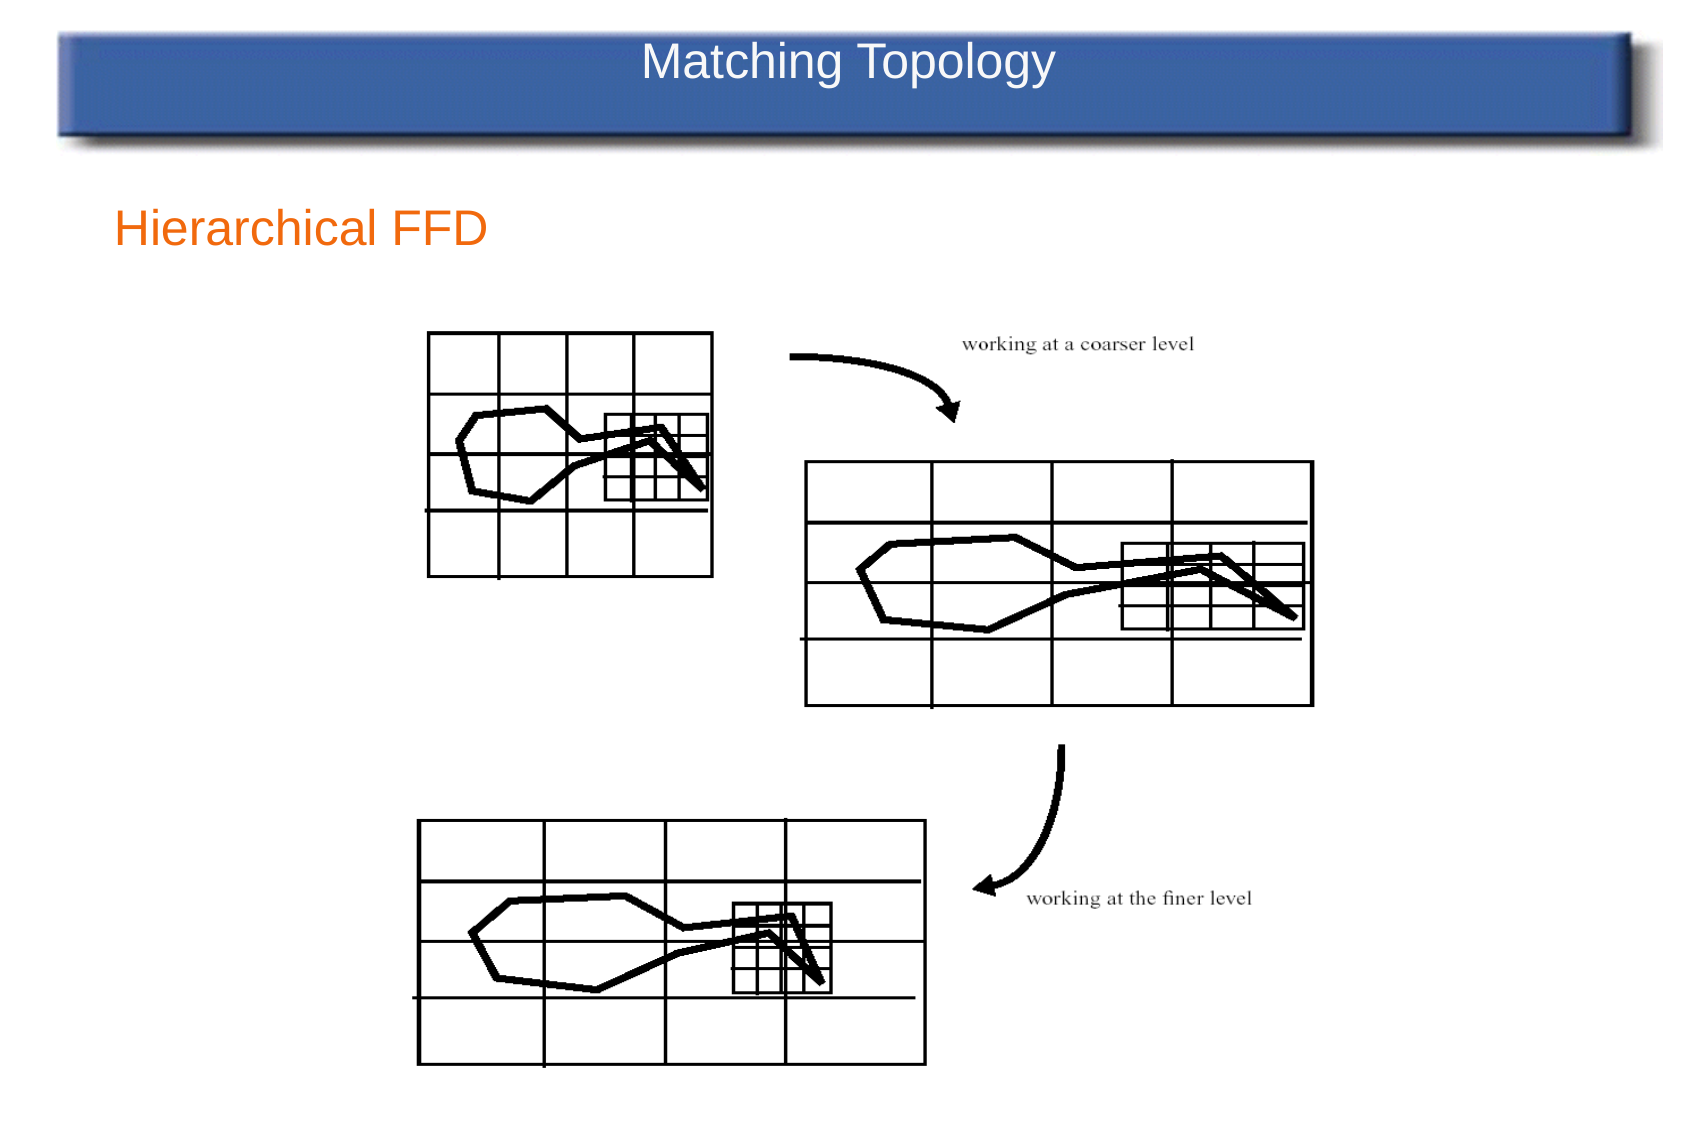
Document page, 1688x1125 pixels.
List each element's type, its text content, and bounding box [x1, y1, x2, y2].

picture [56, 29, 1663, 156]
title Matching Topology [188, 21, 1509, 96]
picture [393, 312, 1336, 1084]
text_box Hierarchical FFD [99, 187, 504, 263]
